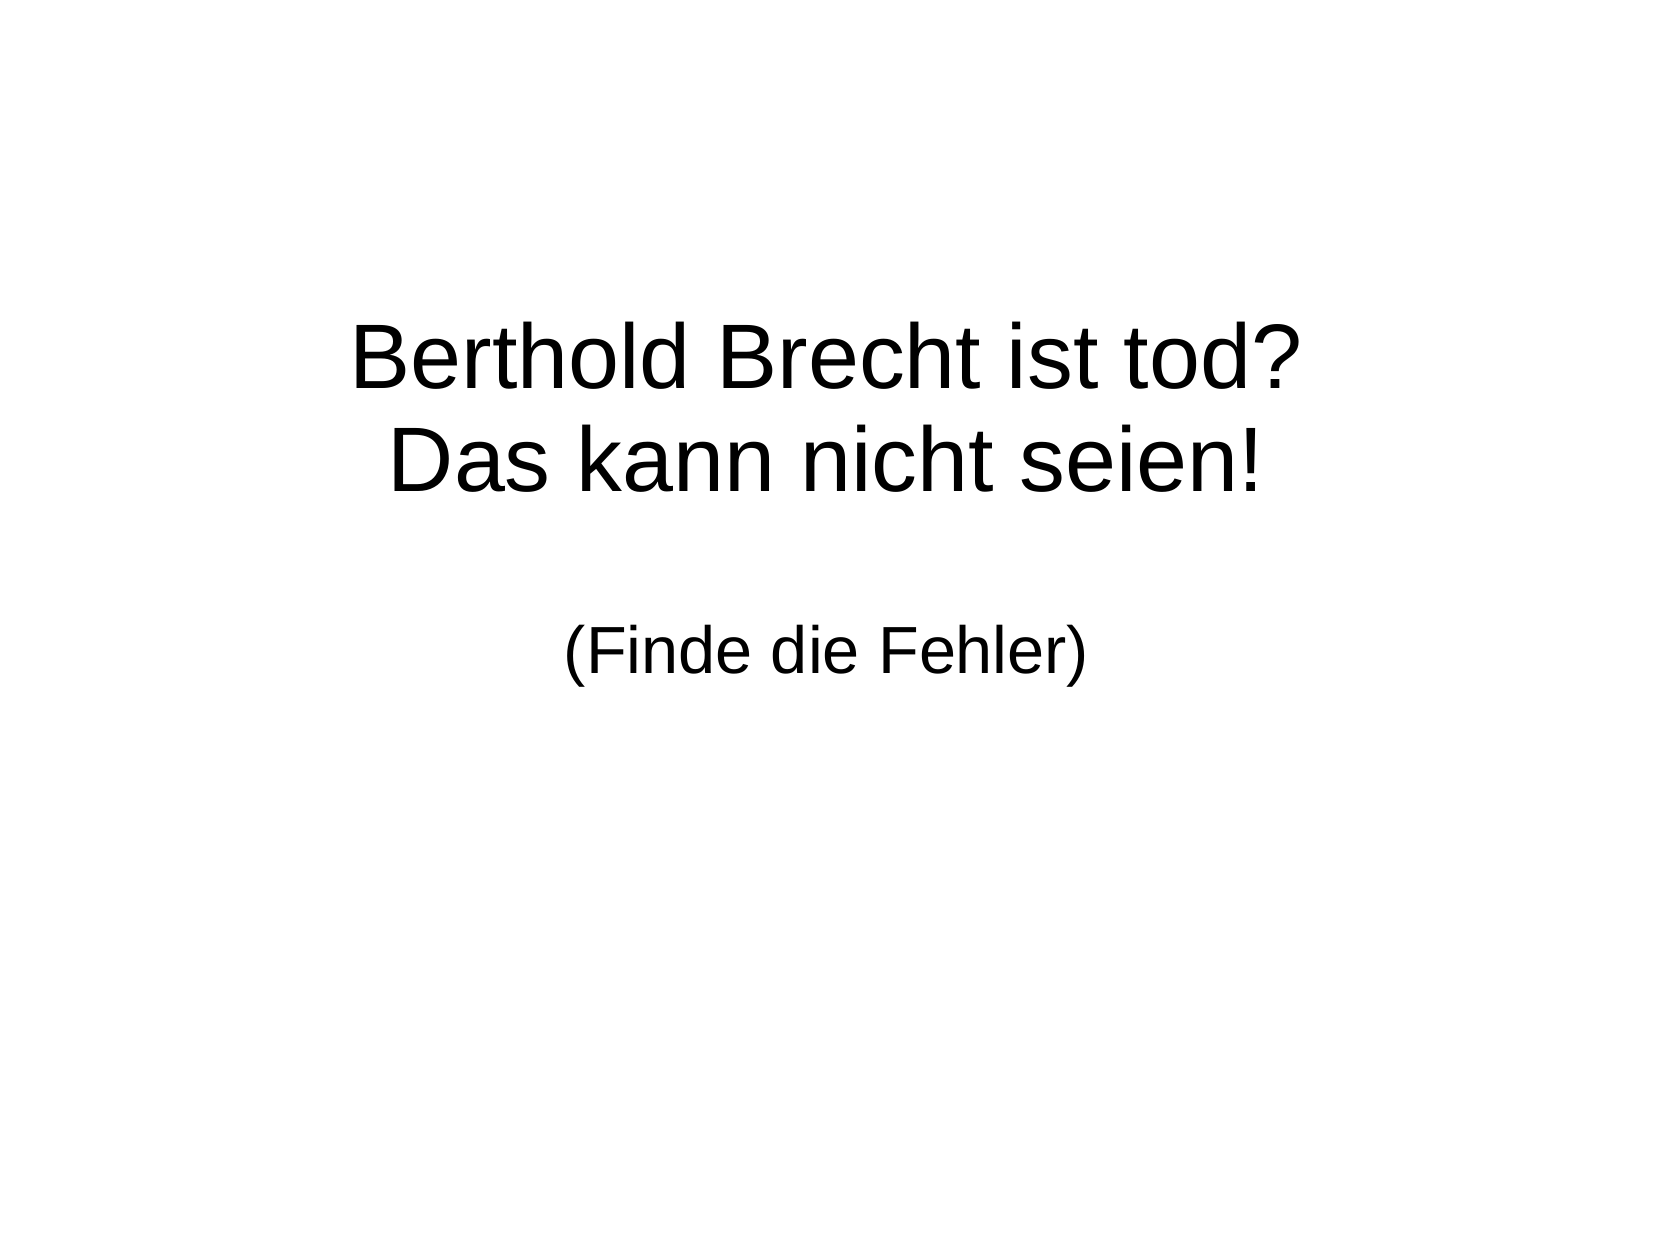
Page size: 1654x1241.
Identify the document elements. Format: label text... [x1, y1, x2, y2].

title Berthold Brecht ist tod? Das kann nicht seien! (Finde die Fehler) [82, 49, 1571, 945]
